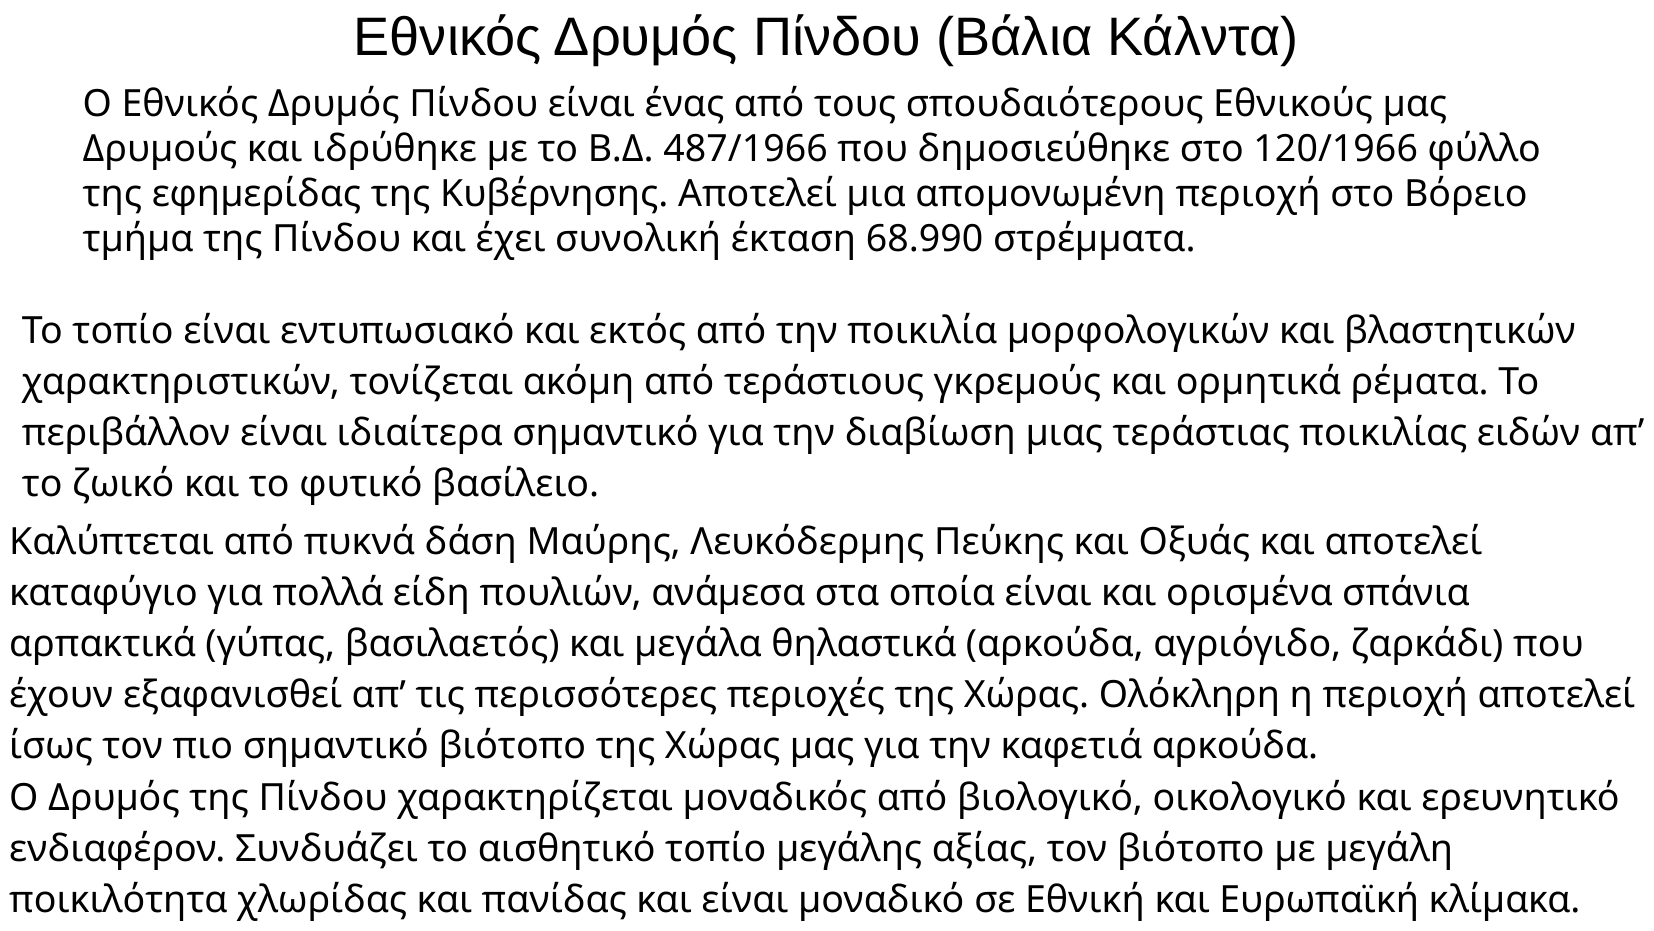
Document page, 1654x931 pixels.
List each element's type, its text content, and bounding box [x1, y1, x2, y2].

title Εθνικός Δρυμός Πίνδου (Βάλια Κάλντα) [82, 0, 1571, 79]
text_box Καλύπτεται από πυκνά δάση Μαύρης, Λευκόδερμης Πεύκης και Οξυάς και αποτελεί καταφύγιο για πολλά είδη πουλιών, ανάμεσα στα οποία είναι και ορισμένα σπάνια αρπακτικά (γύπας, βασιλαετός) και μεγάλα θηλαστικά (αρκούδα, αγριόγιδο, ζαρκάδι) που έχουν εξαφανισθεί απ’ τις περισσότερες περιοχές της Χώρας. Ολόκληρη η περιοχή αποτελεί ίσως τον πιο σημαντικό βιότοπο της Χώρας μας για την καφετιά αρκούδα. Ο Δρυμός της Πίνδου χαρακτηρίζεται μοναδικός από βιολογικό, οικολογικό και ερευνητικό ενδιαφέρον. Συνδυάζει το αισθητικό τοπίο μεγάλης αξίας, τον βιότοπο με μεγάλη ποικιλότητα χλωρίδας και πανίδας και είναι μοναδικό σε Εθνική και Ευρωπαϊκή κλίμακα. [0, 507, 1654, 931]
list Ο Εθνικός Δρυμός Πίνδου είναι ένας από τους σπουδαιότερους Εθνικούς μας Δρυμούς και ιδρύθηκε με το Β.Δ. 487/1966 που δημοσιεύθηκε στο 120/1966 φύλλο της εφημερίδας της Κυβέρνησης. Αποτελεί μια απομονωμένη περιοχή στο Βόρειο τμήμα της Πίνδου και έχει συνολική έκταση 68.990 στρέμματα. [82, 79, 1571, 295]
text_box Το τοπίο είναι εντυπωσιακό και εκτός από την ποικιλία μορφολογικών και βλαστητικών χαρακτηριστικών, τονίζεται ακόμη από τεράστιους γκρεμούς και ορμητικά ρέματα. Το περιβάλλον είναι ιδιαίτερα σημαντικό για την διαβίωση μιας τεράστιας ποικιλίας ειδών απ’ το ζωικό και το φυτικό βασίλειο. [7, 295, 1654, 507]
